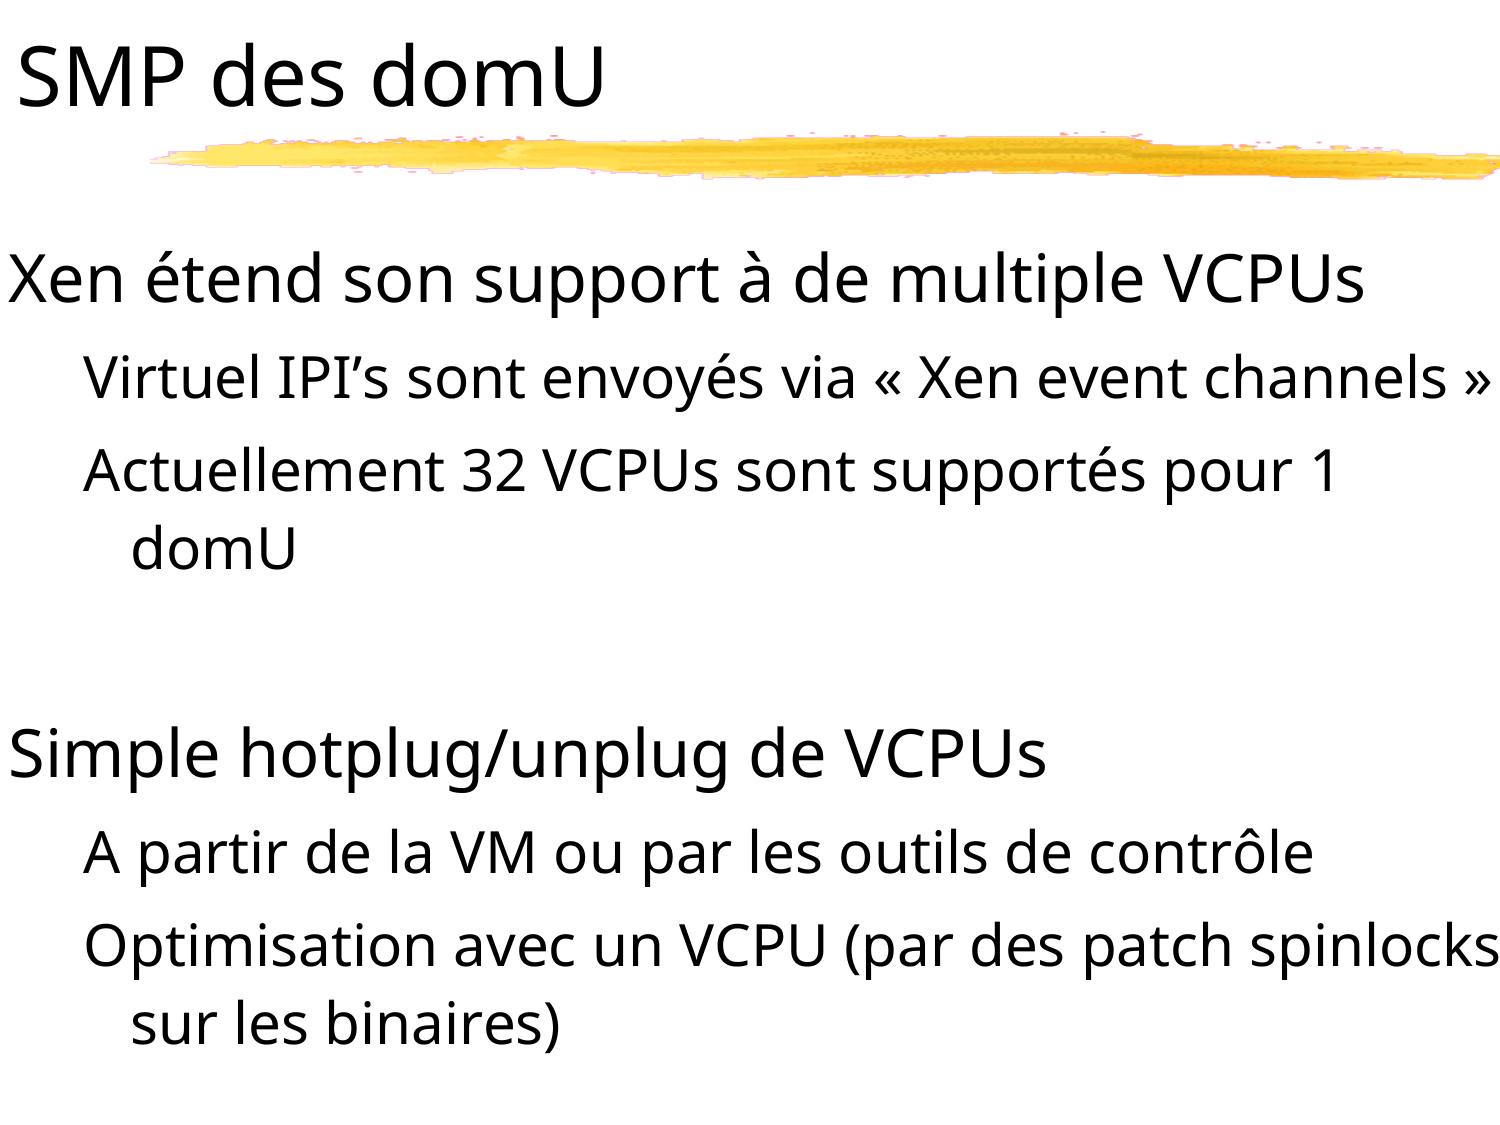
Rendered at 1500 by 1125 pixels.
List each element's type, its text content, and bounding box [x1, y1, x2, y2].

title SMP des domU [1, 1, 1277, 134]
picture [150, 126, 1500, 190]
list Xen étend son support à de multiple VCPUs Virtuel IPI’s sont envoyés via « Xen event channels » Actuellement 32 VCPUs sont supportés pour 1 domU Simple hotplug/unplug de VCPUs A partir de la VM ou par les outils de contrôle Optimisation avec un VCPU (par des patch spinlocks sur les binaires) [0, 223, 1500, 917]
